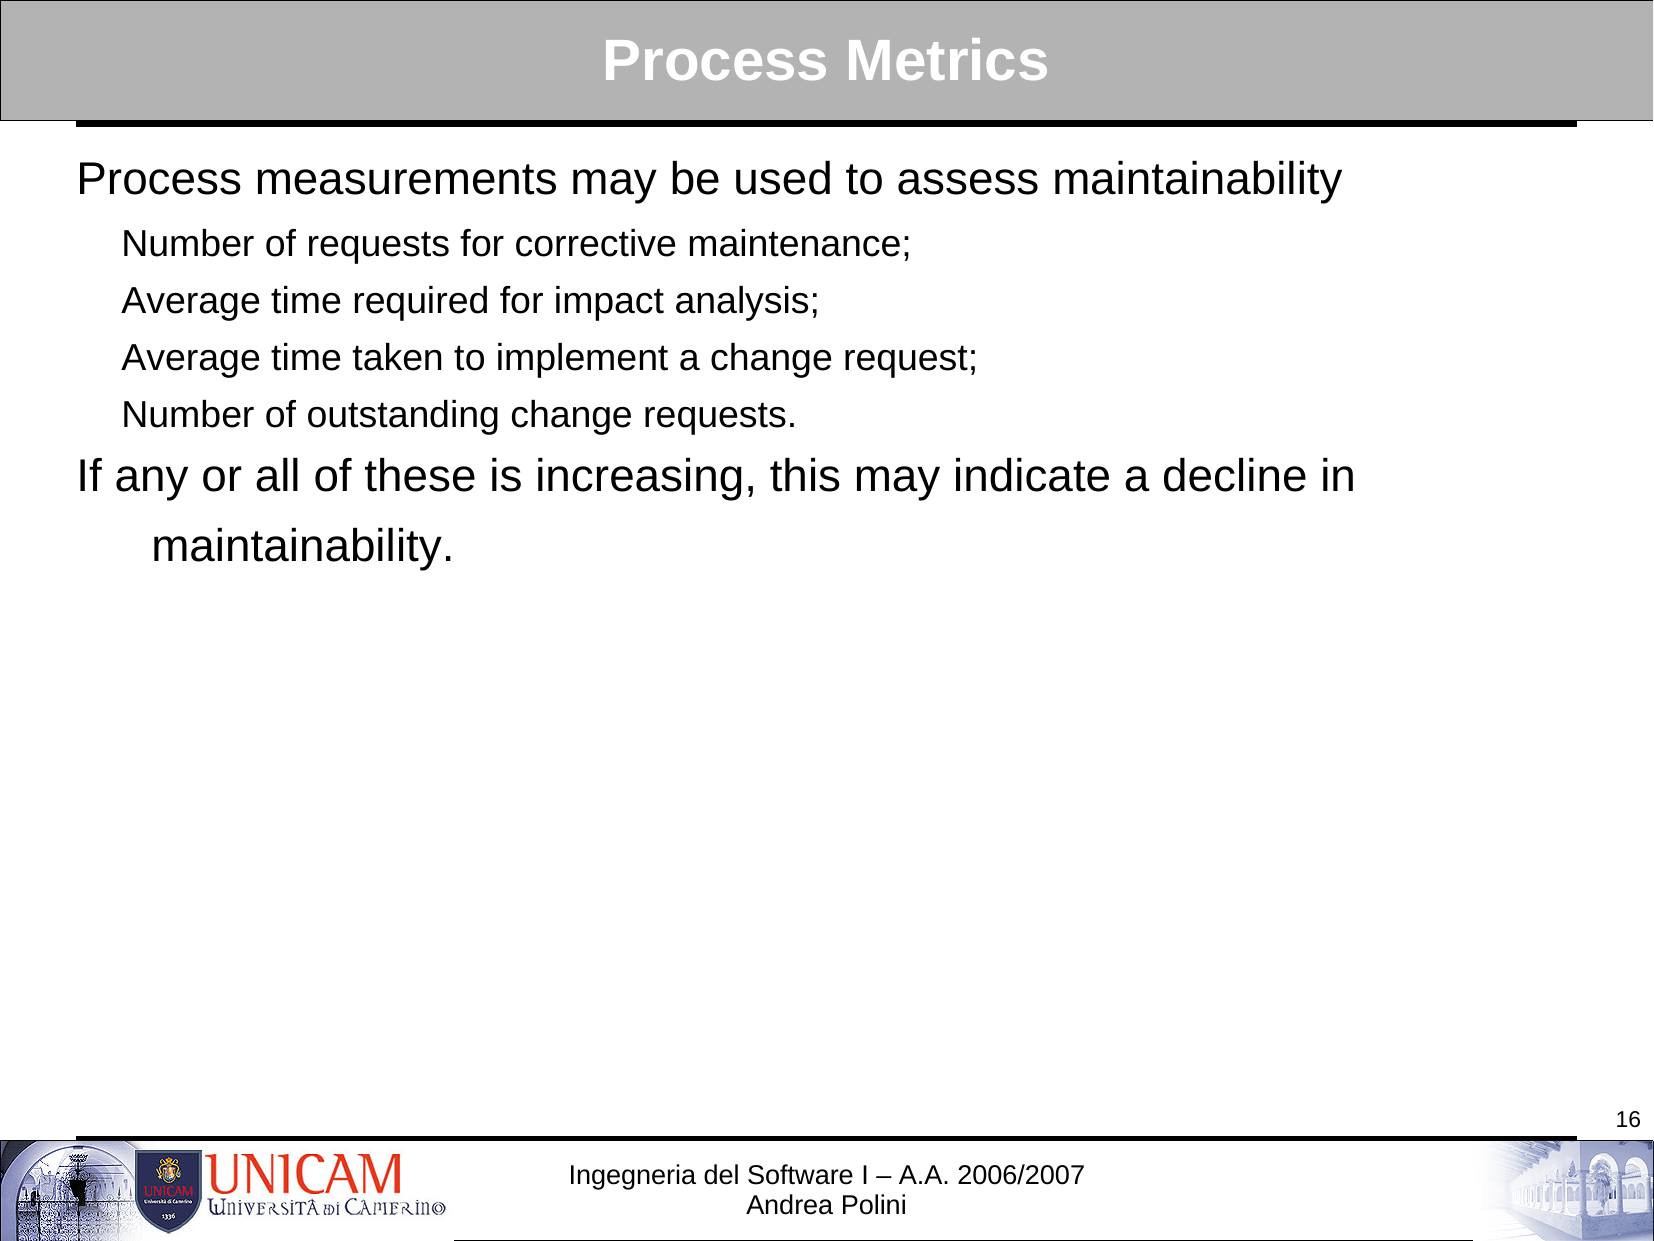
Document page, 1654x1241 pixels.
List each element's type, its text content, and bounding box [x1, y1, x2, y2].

picture [1473, 1141, 1654, 1241]
picture [0, 1141, 454, 1241]
title Process Metrics [0, 0, 1653, 121]
list Process measurements may be used to assess maintainability Number of requests for corrective maintenance; Average time required for impact analysis; Average time taken to implement a change request; Number of outstanding change requests. If any or all of these is increasing, this may indicate a decline in maintainability. [76, 152, 1577, 695]
